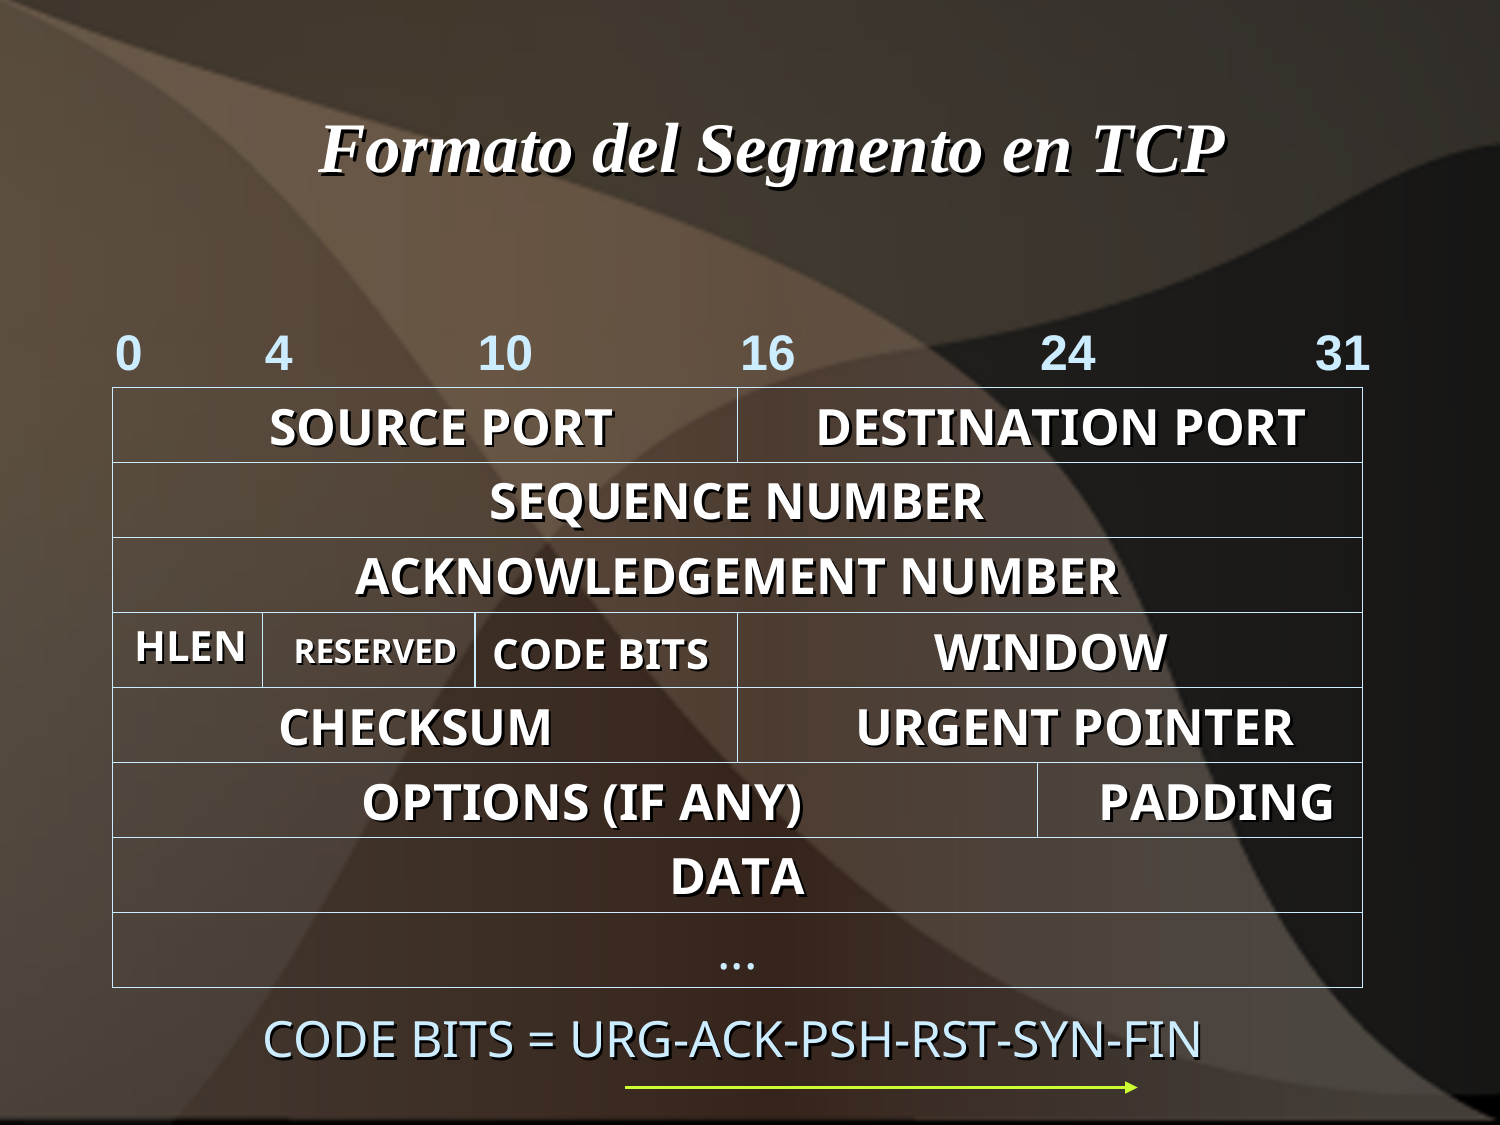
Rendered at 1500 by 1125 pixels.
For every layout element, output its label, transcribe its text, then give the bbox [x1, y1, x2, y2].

text_box SOURCE PORT [254, 387, 629, 463]
text_box SEQUENCE NUMBER [112, 462, 1363, 537]
text_box ACKNOWLEDGEMENT NUMBER [112, 537, 1363, 612]
text_box CODE BITS [477, 620, 725, 686]
text_box CHECKSUM [263, 687, 569, 763]
text_box 24 [1025, 312, 1111, 387]
text_box ... [112, 912, 1363, 988]
text_box RESERVED [278, 622, 473, 678]
text_box WINDOW [919, 612, 1183, 688]
text_box OPTIONS (IF ANY) [347, 762, 819, 838]
text_box URGENT POINTER [840, 687, 1310, 763]
text_box DESTINATION PORT [800, 387, 1322, 463]
picture [0, 0, 1500, 1125]
text_box CODE BITS = URG-ACK-PSH-RST-SYN-FIN [247, 999, 1219, 1076]
text_box DATA [112, 837, 1363, 912]
text_box 10 [462, 312, 549, 387]
text_box 16 [725, 312, 811, 388]
text_box 0 [100, 312, 158, 388]
text_box Formato del Segmento en TCP [278, 106, 1241, 192]
text_box PADDING [1084, 762, 1351, 838]
text_box 4 [250, 312, 308, 388]
text_box HLEN [119, 612, 263, 679]
text_box 31 [1300, 312, 1386, 388]
